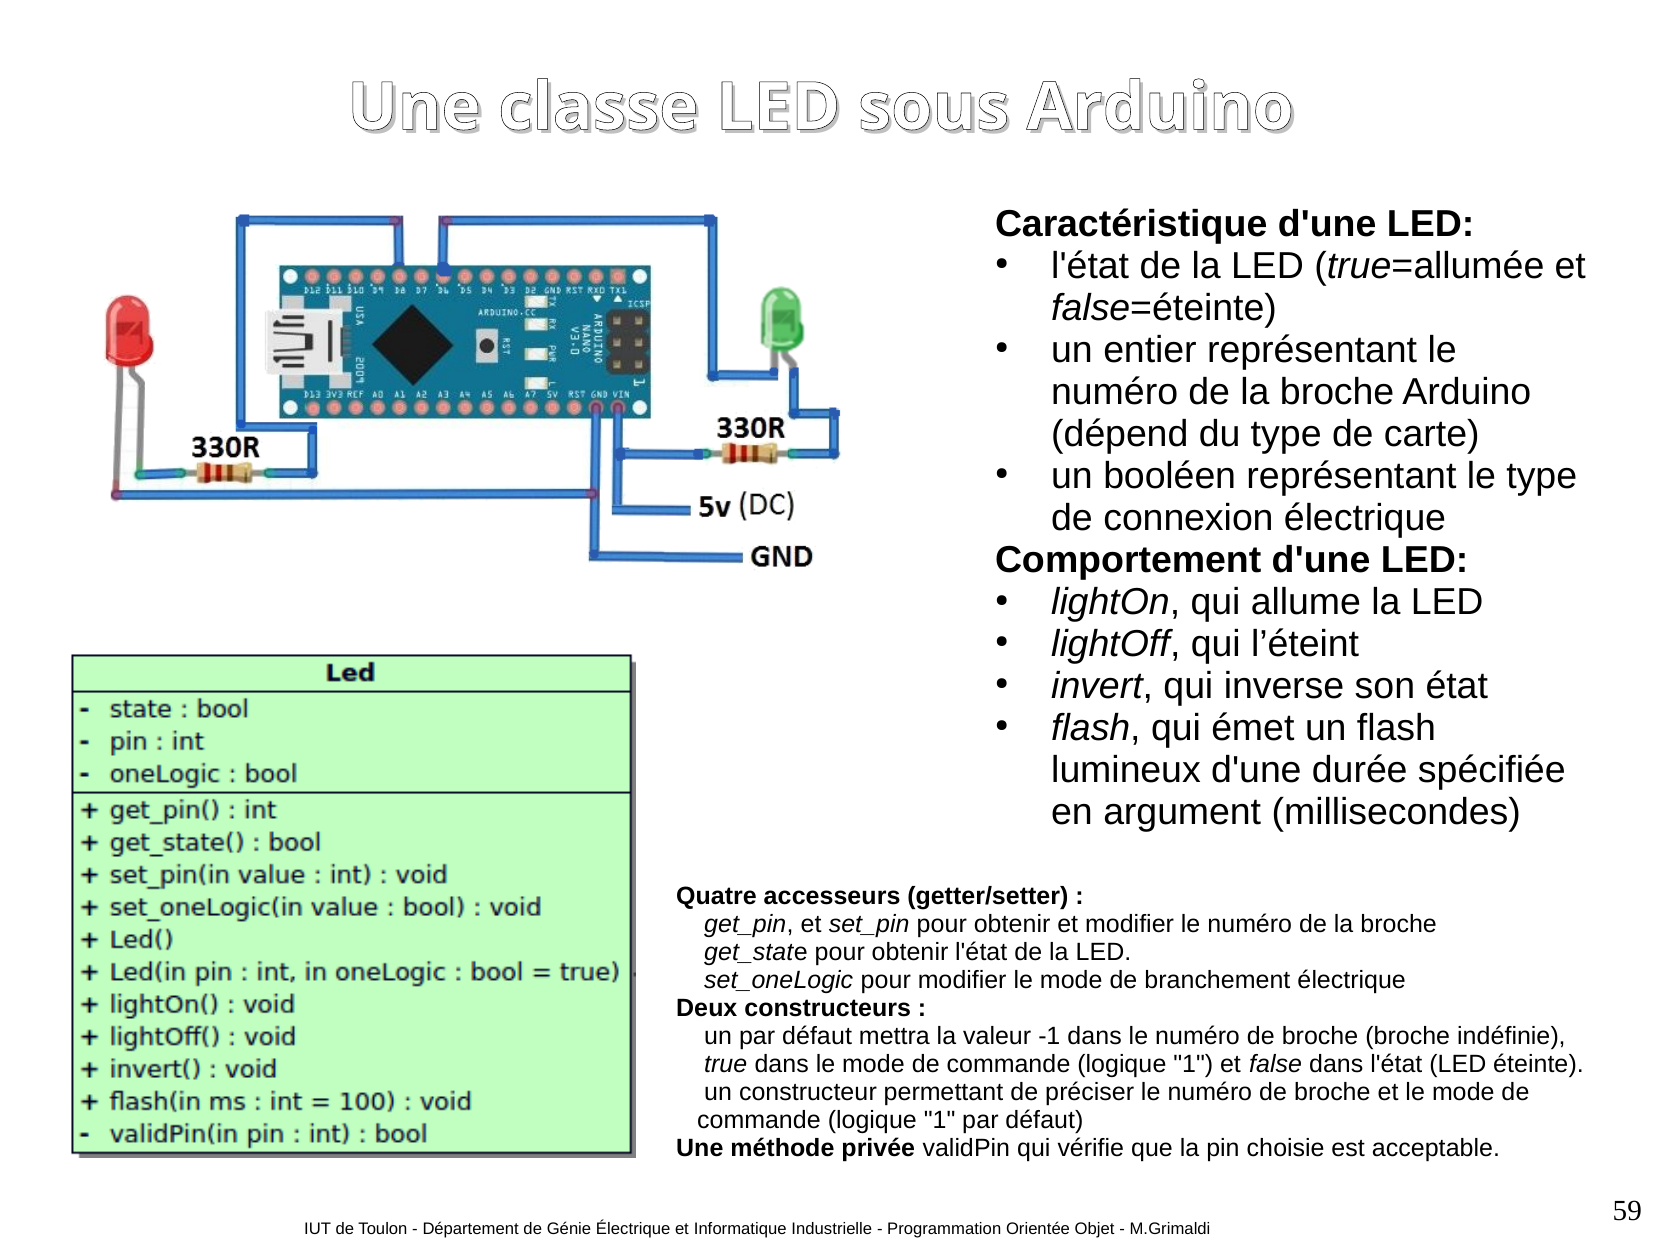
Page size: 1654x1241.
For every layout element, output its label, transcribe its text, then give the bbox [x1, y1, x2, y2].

title Une classe LED sous Arduino [76, 0, 1565, 208]
text_box Caractéristique d'une LED: l'état de la LED (true=allumée et false=éteinte) un entier représentant le numéro de la broche Arduino (dépend du type de carte) un booléen représentant le type de connexion électrique Comportement d'une LED: lightOn, qui allume la LED lightOff, qui l’éteint invert, qui inverse son état flash, qui émet un flash lumineux d'une durée spécifiée en argument (millisecondes) [980, 194, 1607, 874]
picture [70, 653, 636, 1158]
text_box Quatre accesseurs (getter/setter) : get_pin, et set_pin pour obtenir et modifier le numéro de la broche get_state pour obtenir l'état de la LED. set_oneLogic pour modifier le mode de branchement électrique Deux constructeurs : un par défaut mettra la valeur -1 dans le numéro de broche (broche indéfinie), true dans le mode de commande (logique "1") et false dans l'état (LED éteinte). un constructeur permettant de préciser le numéro de broche et le mode de commande (logique "1" par défaut) Une méthode privée validPin qui vérifie que la pin choisie est acceptable. [661, 874, 1619, 1170]
picture [94, 200, 851, 574]
